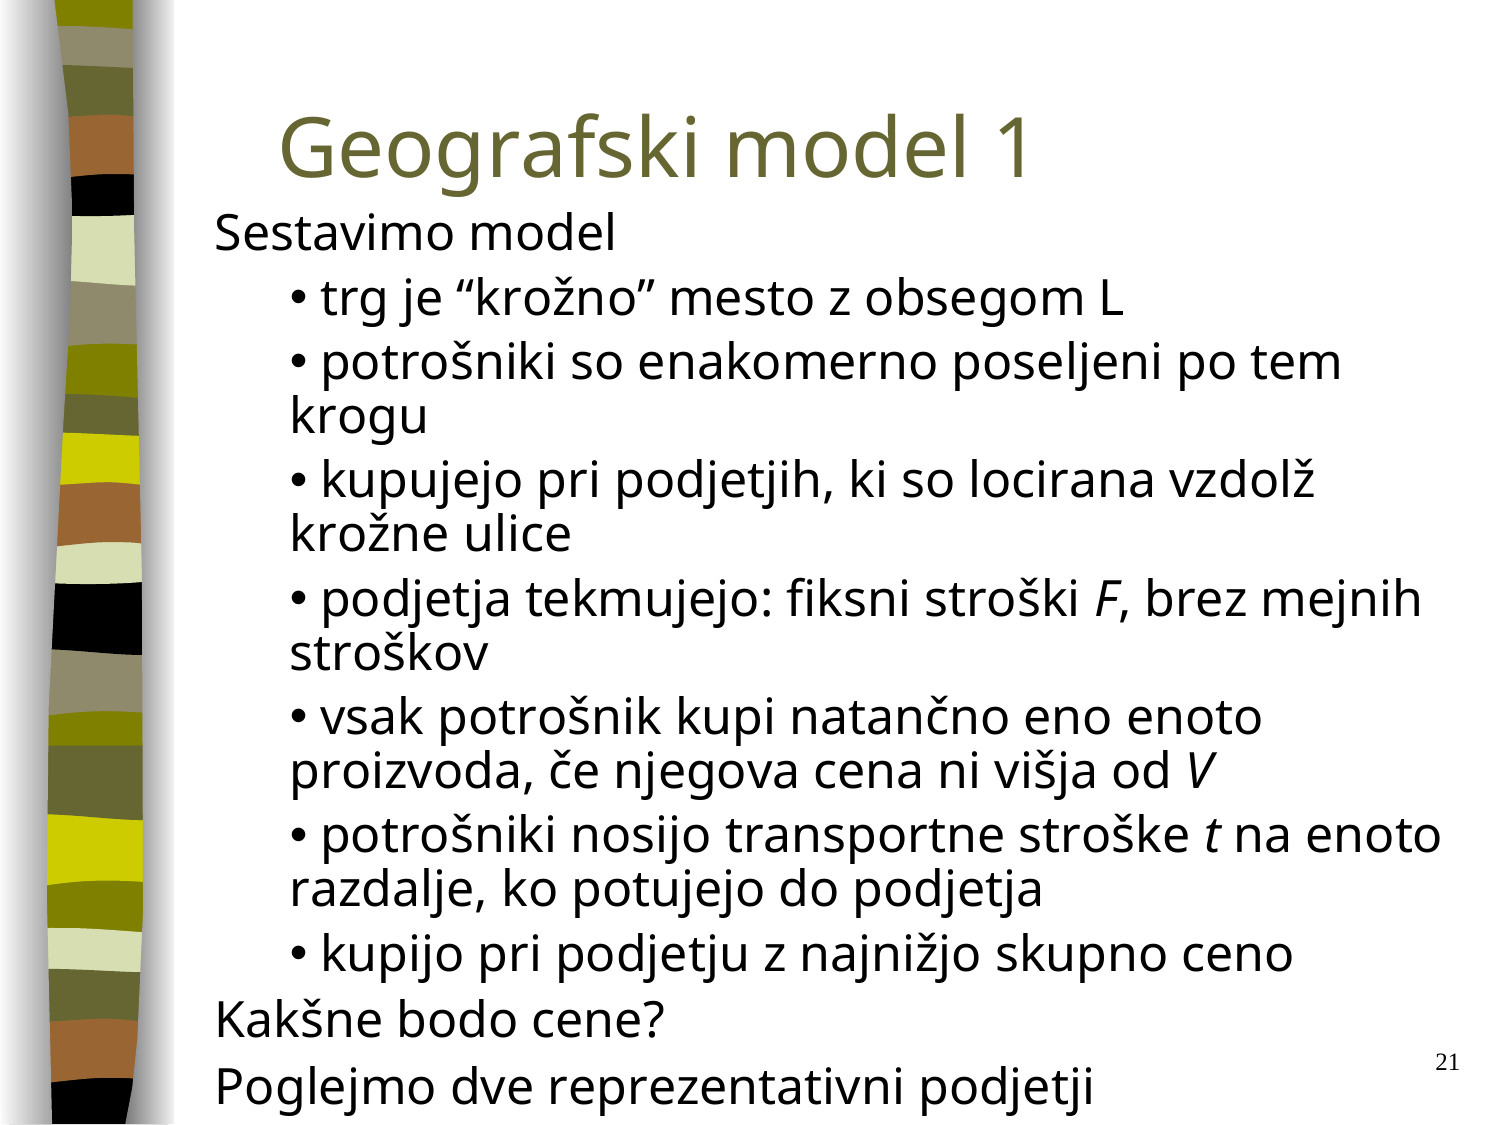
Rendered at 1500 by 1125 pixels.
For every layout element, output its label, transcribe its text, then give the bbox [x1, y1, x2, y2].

text_box Geografski model 1 [262, 24, 1476, 203]
text_box Sestavimo model trg je “krožno” mesto z obsegom L potrošniki so enakomerno poseljeni po tem krogu kupujejo pri podjetjih, ki so locirana vzdolž krožne ulice podjetja tekmujejo: fiksni stroški F, brez mejnih stroškov vsak potrošnik kupi natančno eno enoto proizvoda, če njegova cena ni višja od V potrošniki nosijo transportne stroške t na enoto razdalje, ko potujejo do podjetja kupijo pri podjetju z najnižjo skupno ceno Kakšne bodo cene? Poglejmo dve reprezentativni podjetji [200, 199, 1463, 976]
text_box <number> [1162, 1037, 1476, 1101]
